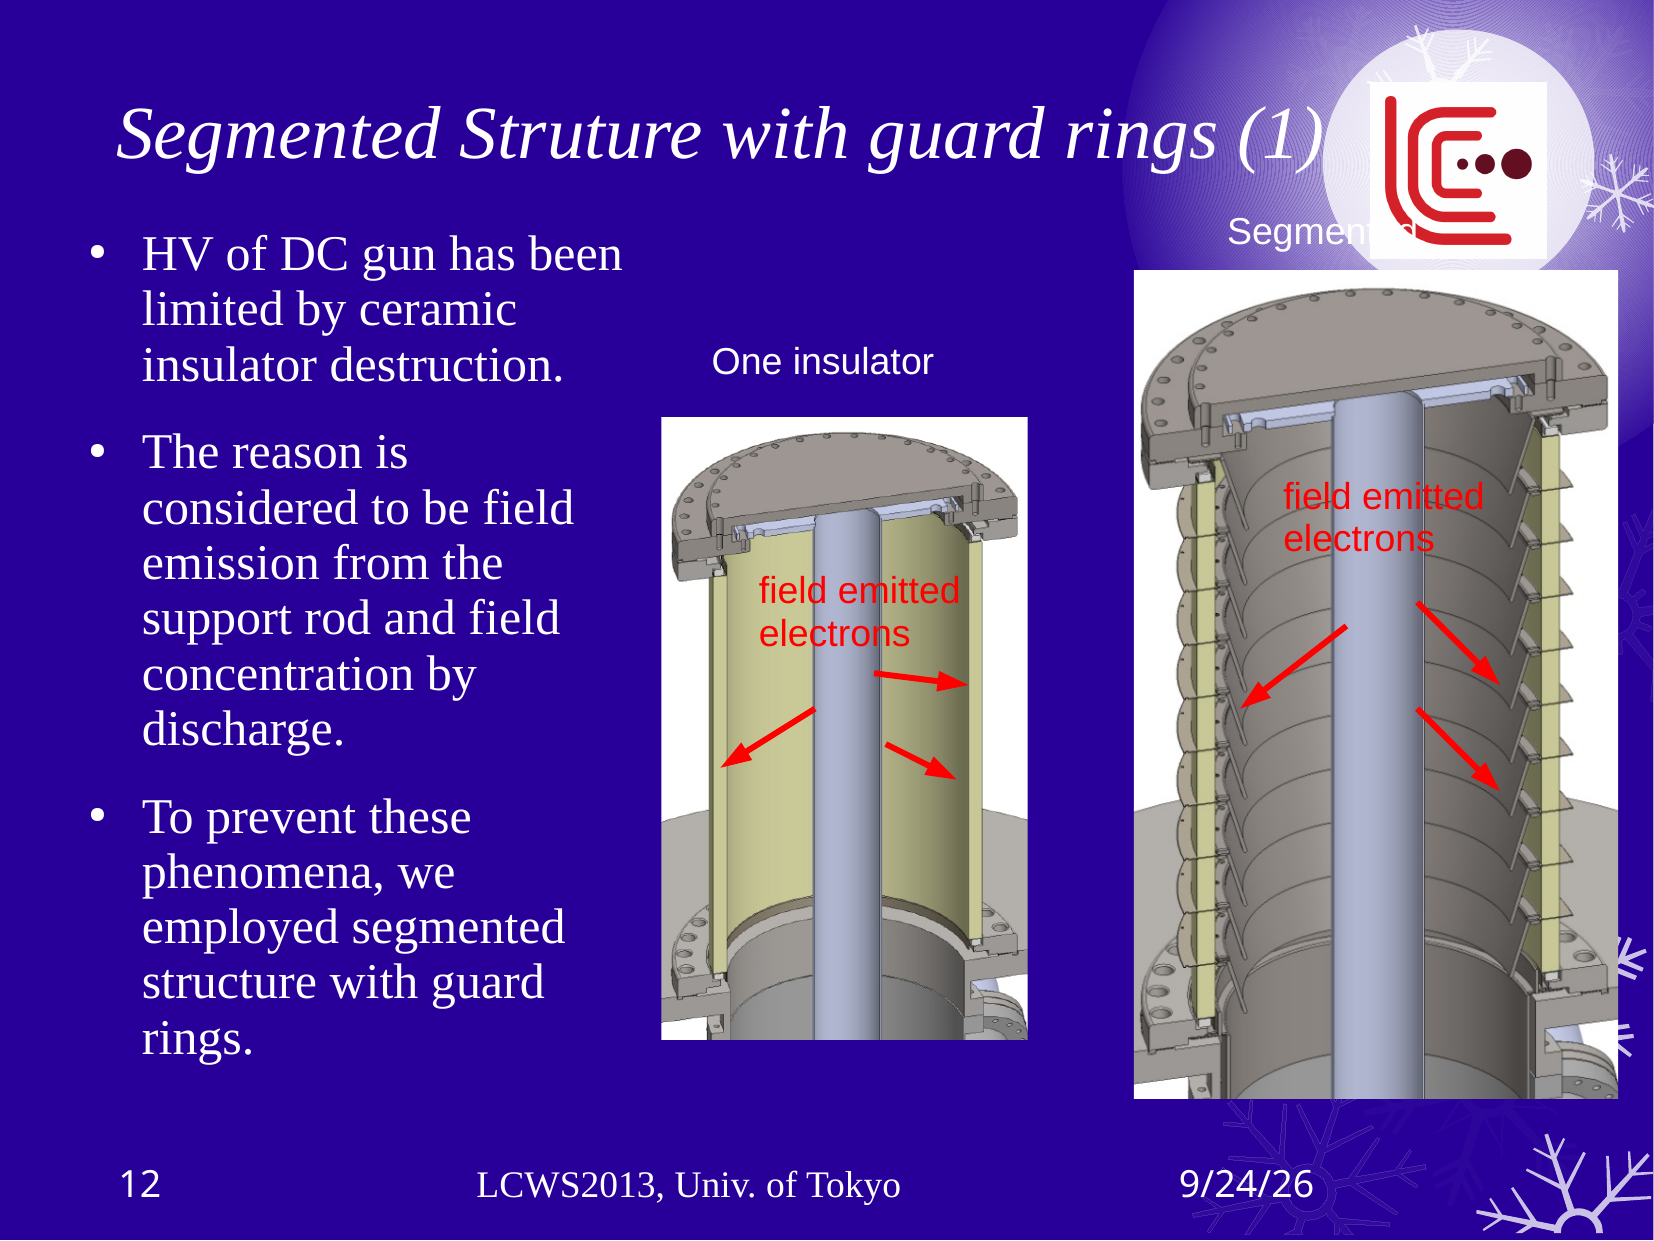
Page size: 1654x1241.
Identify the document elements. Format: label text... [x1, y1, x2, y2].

list HV of DC gun has been limited by ceramic insulator destruction. The reason is considered to be field emission from the support rod and field concentration by discharge. To prevent these phenomena, we employed segmented structure with guard rings. [70, 226, 638, 1146]
title Segmented Struture with guard rings (1) [0, 0, 1441, 266]
text_box Segmented [1212, 203, 1434, 260]
picture [1133, 270, 1619, 1099]
picture [1441, 82, 1547, 259]
text_box field emitted electrons [744, 562, 976, 662]
text_box One insulator [696, 332, 950, 390]
picture [661, 417, 1028, 1040]
text_box field emitted electrons [1268, 468, 1501, 568]
